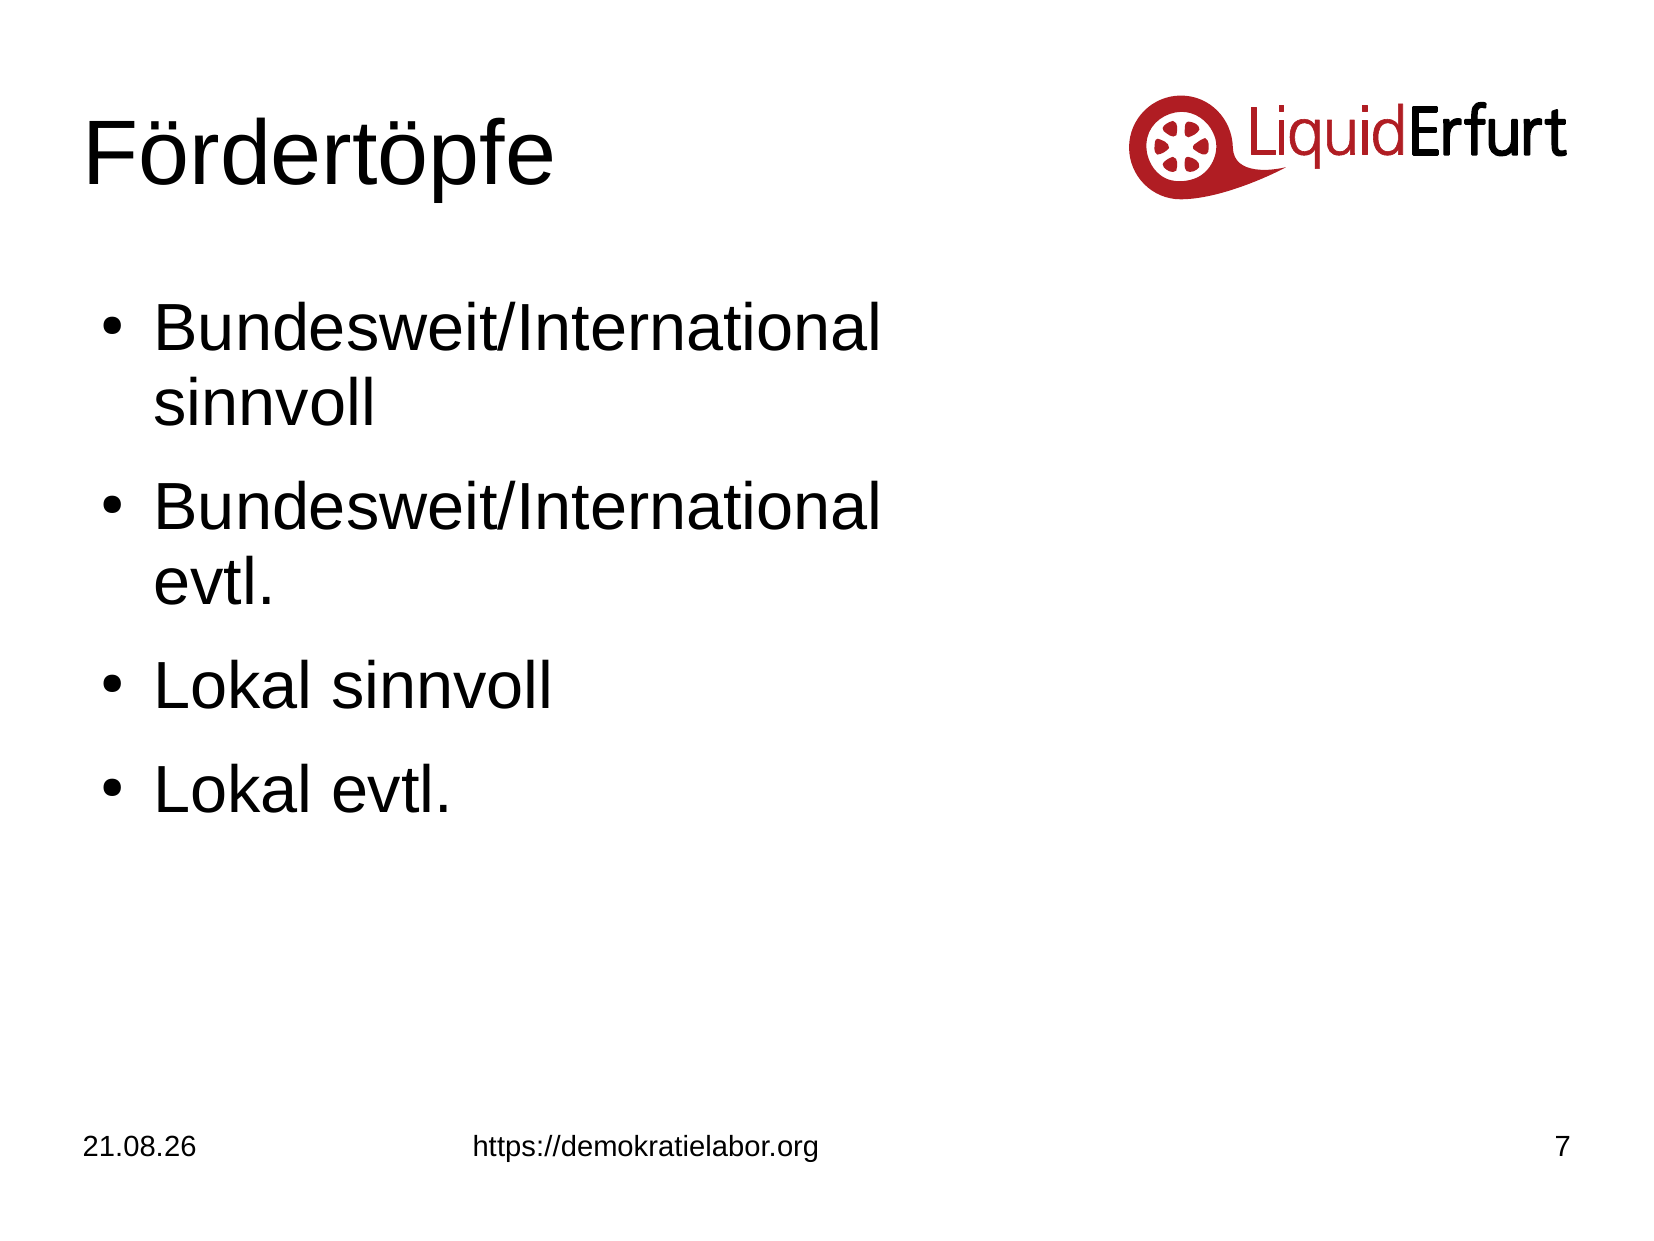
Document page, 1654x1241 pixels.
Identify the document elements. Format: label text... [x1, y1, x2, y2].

list Bundesweit/International sinnvoll Bundesweit/International evtl. Lokal sinnvoll Lokal evtl. [82, 290, 1571, 1010]
title Fördertöpfe [82, 49, 1571, 257]
